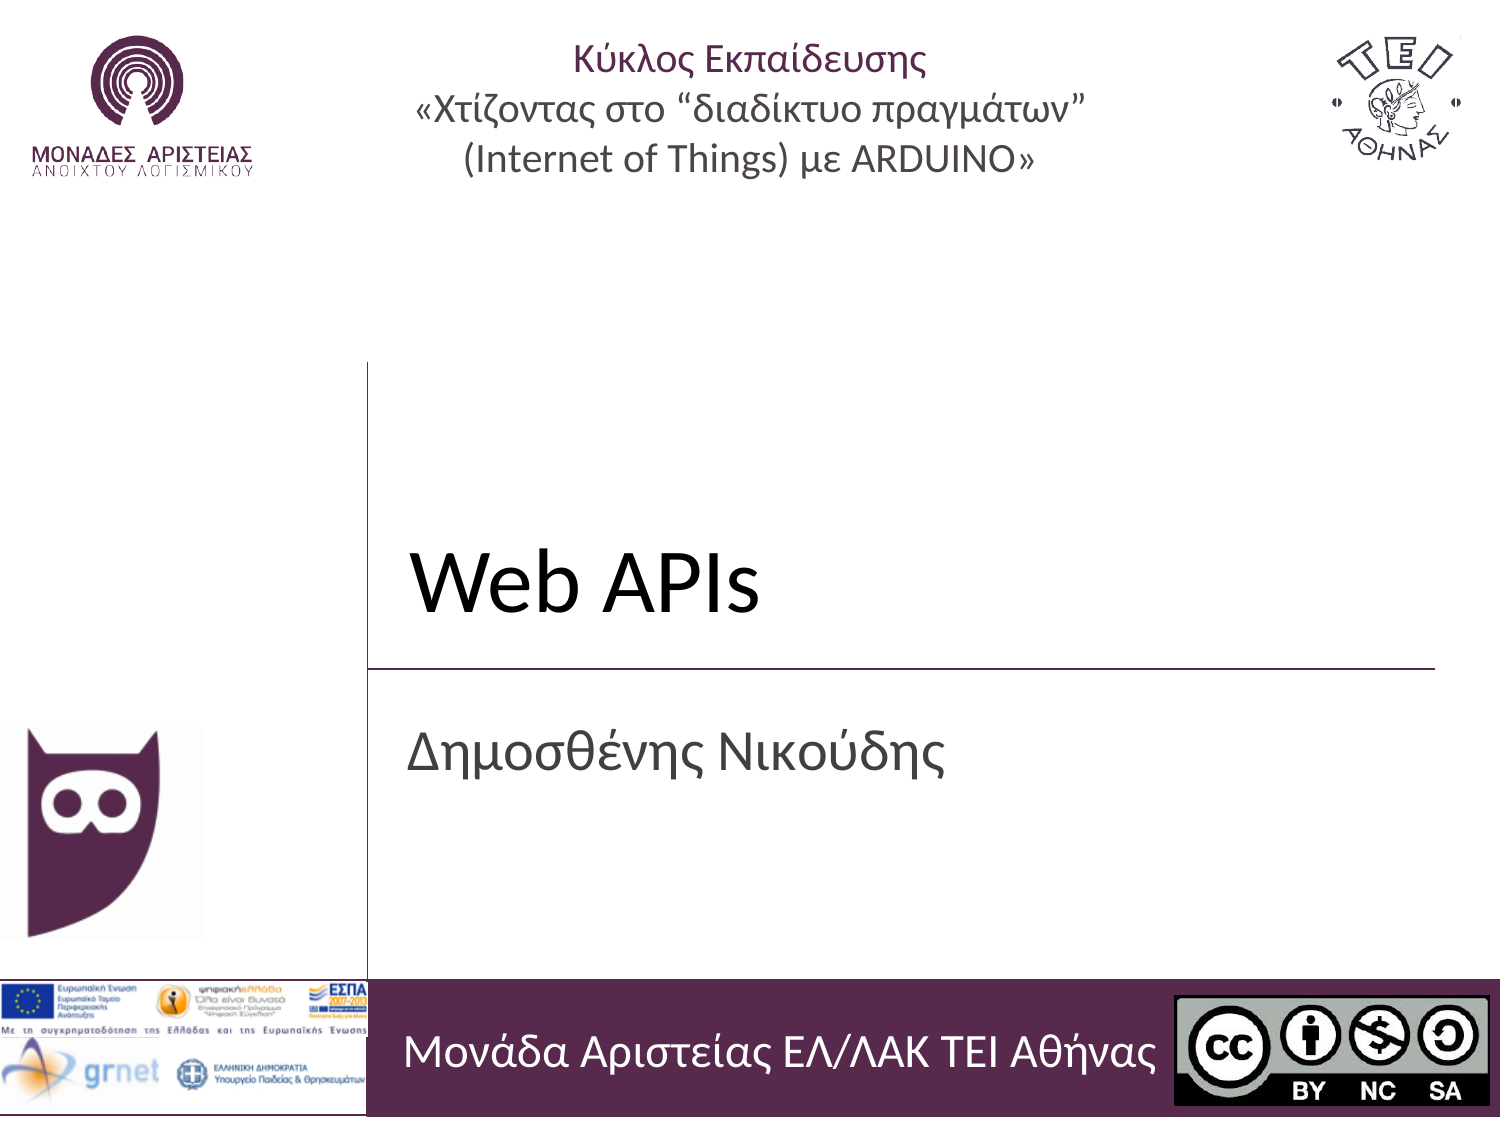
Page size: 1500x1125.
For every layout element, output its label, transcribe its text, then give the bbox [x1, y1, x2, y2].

picture [1331, 35, 1461, 167]
subtitle Μονάδα Αριστείας ΕΛ/ΛΑΚ ΤΕΙ Αθήνας [387, 992, 1488, 1105]
picture [0, 982, 368, 1113]
text_box Κύκλος Εκπαίδευσης «Χτίζοντας στο “διαδίκτυο πραγμάτων” (Internet of Things) με ARDUINO» [280, 22, 1220, 190]
picture [0, 727, 204, 939]
title Web APIs [394, 338, 1457, 639]
picture [31, 36, 253, 177]
text_box Δημοσθένης Νικούδης [392, 704, 1455, 963]
picture [175, 1057, 366, 1092]
picture [1174, 995, 1490, 1106]
